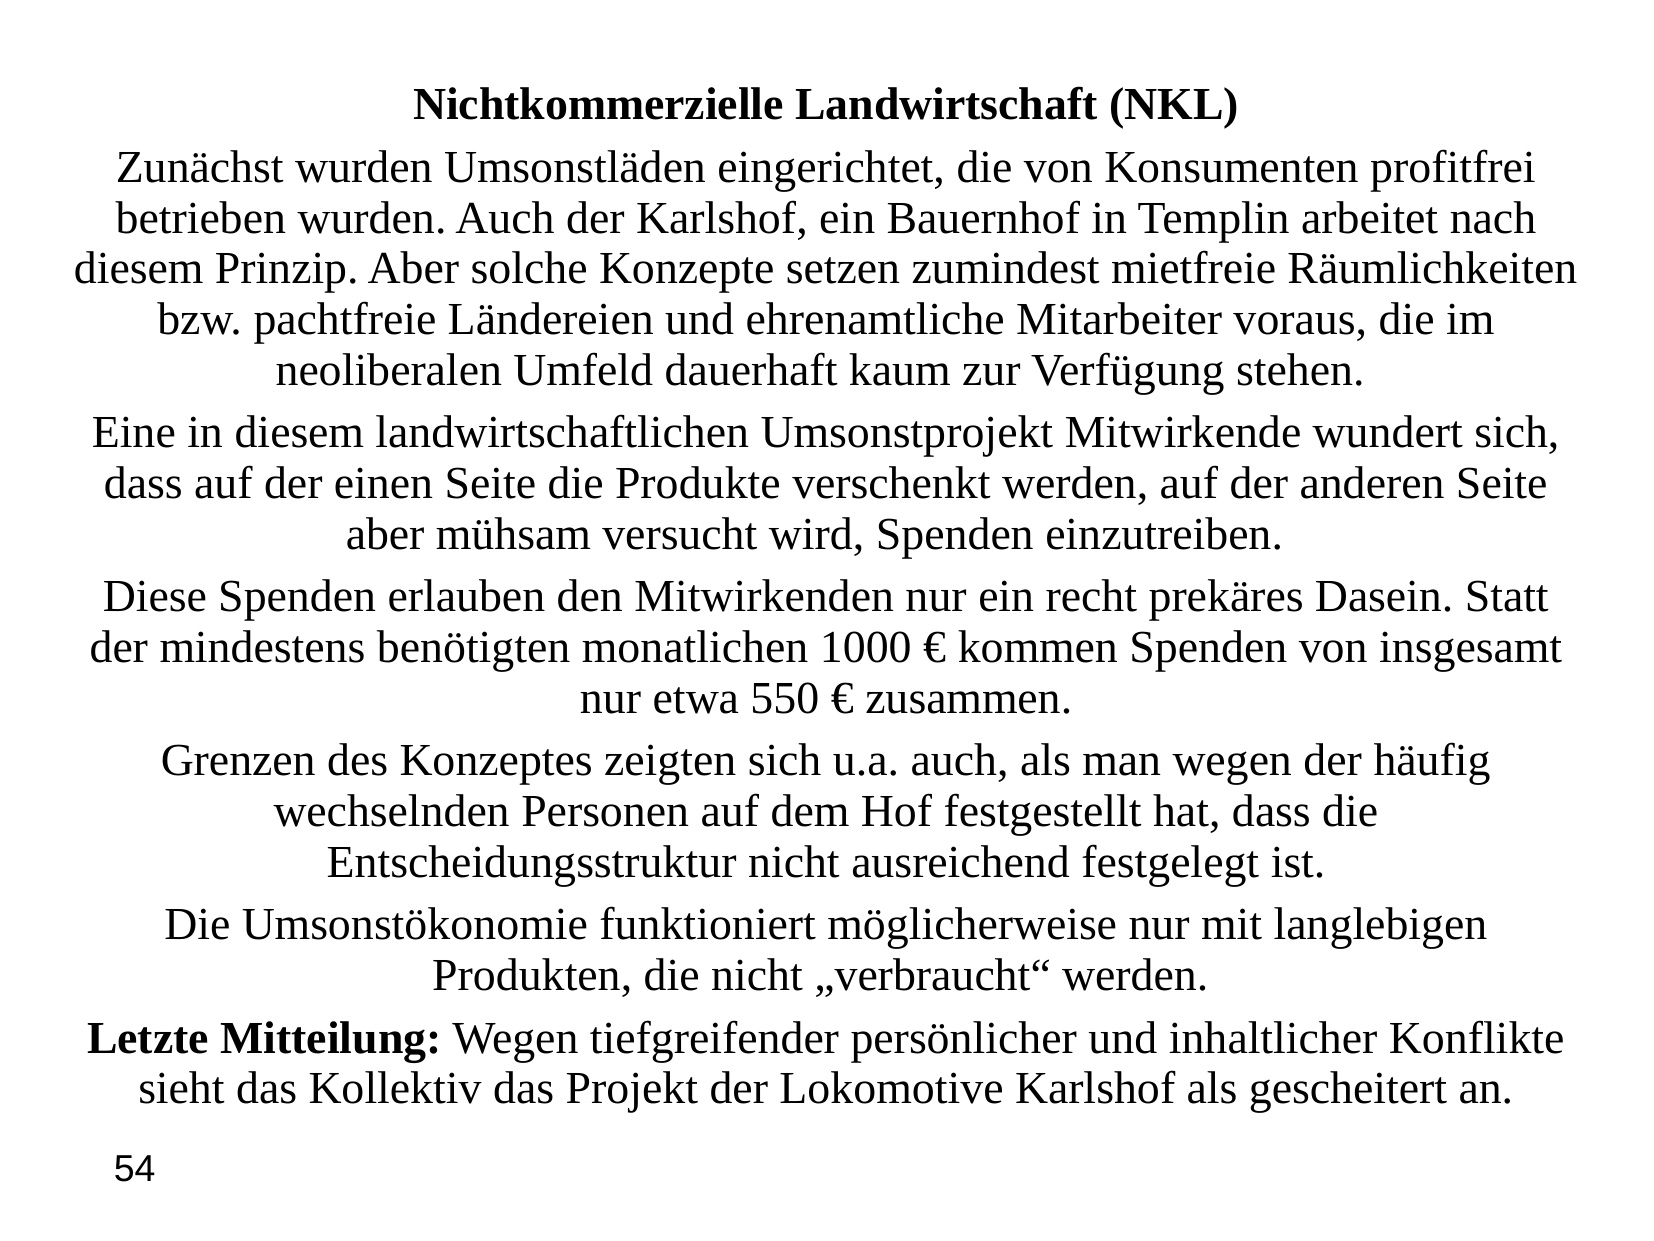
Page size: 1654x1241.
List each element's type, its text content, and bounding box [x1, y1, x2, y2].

text_box <Nummer> [99, 1140, 189, 1198]
text_box Nichtkommerzielle Landwirtschaft (NKL) Zunächst wurden Umsonstläden eingerichtet, die von Konsumenten profitfrei betrieben wurden. Auch der Karlshof, ein Bauernhof in Templin arbeitet nach diesem Prinzip. Aber solche Konzepte setzen zumindest mietfreie Räumlichkeiten bzw. pachtfreie Ländereien und ehrenamtliche Mitarbeiter voraus, die im neoliberalen Umfeld dauerhaft kaum zur Verfügung stehen. Eine in diesem landwirtschaftlichen Umsonstprojekt Mitwirkende wundert sich, dass auf der einen Seite die Produkte verschenkt werden, auf der anderen Seite aber mühsam versucht wird, Spenden einzutreiben. Diese Spenden erlauben den Mitwirkenden nur ein recht prekäres Dasein. Statt der mindestens benötigten monatlichen 1000 € kommen Spenden von insgesamt nur etwa 550 € zusammen. Grenzen des Konzeptes zeigten sich u.a. auch, als man wegen der häufig wechselnden Personen auf dem Hof festgestellt hat, dass die Entscheidungsstruktur nicht ausreichend festgelegt ist. Die Umsonstökonomie funktioniert möglicherweise nur mit langlebigen Produkten, die nicht „verbraucht“ werden. Letzte Mitteilung: Wegen tiefgreifender persönlicher und inhaltlicher Konflikte sieht das Kollektiv das Projekt der Lokomotive Karlshof als gescheitert an. [59, 71, 1595, 1122]
